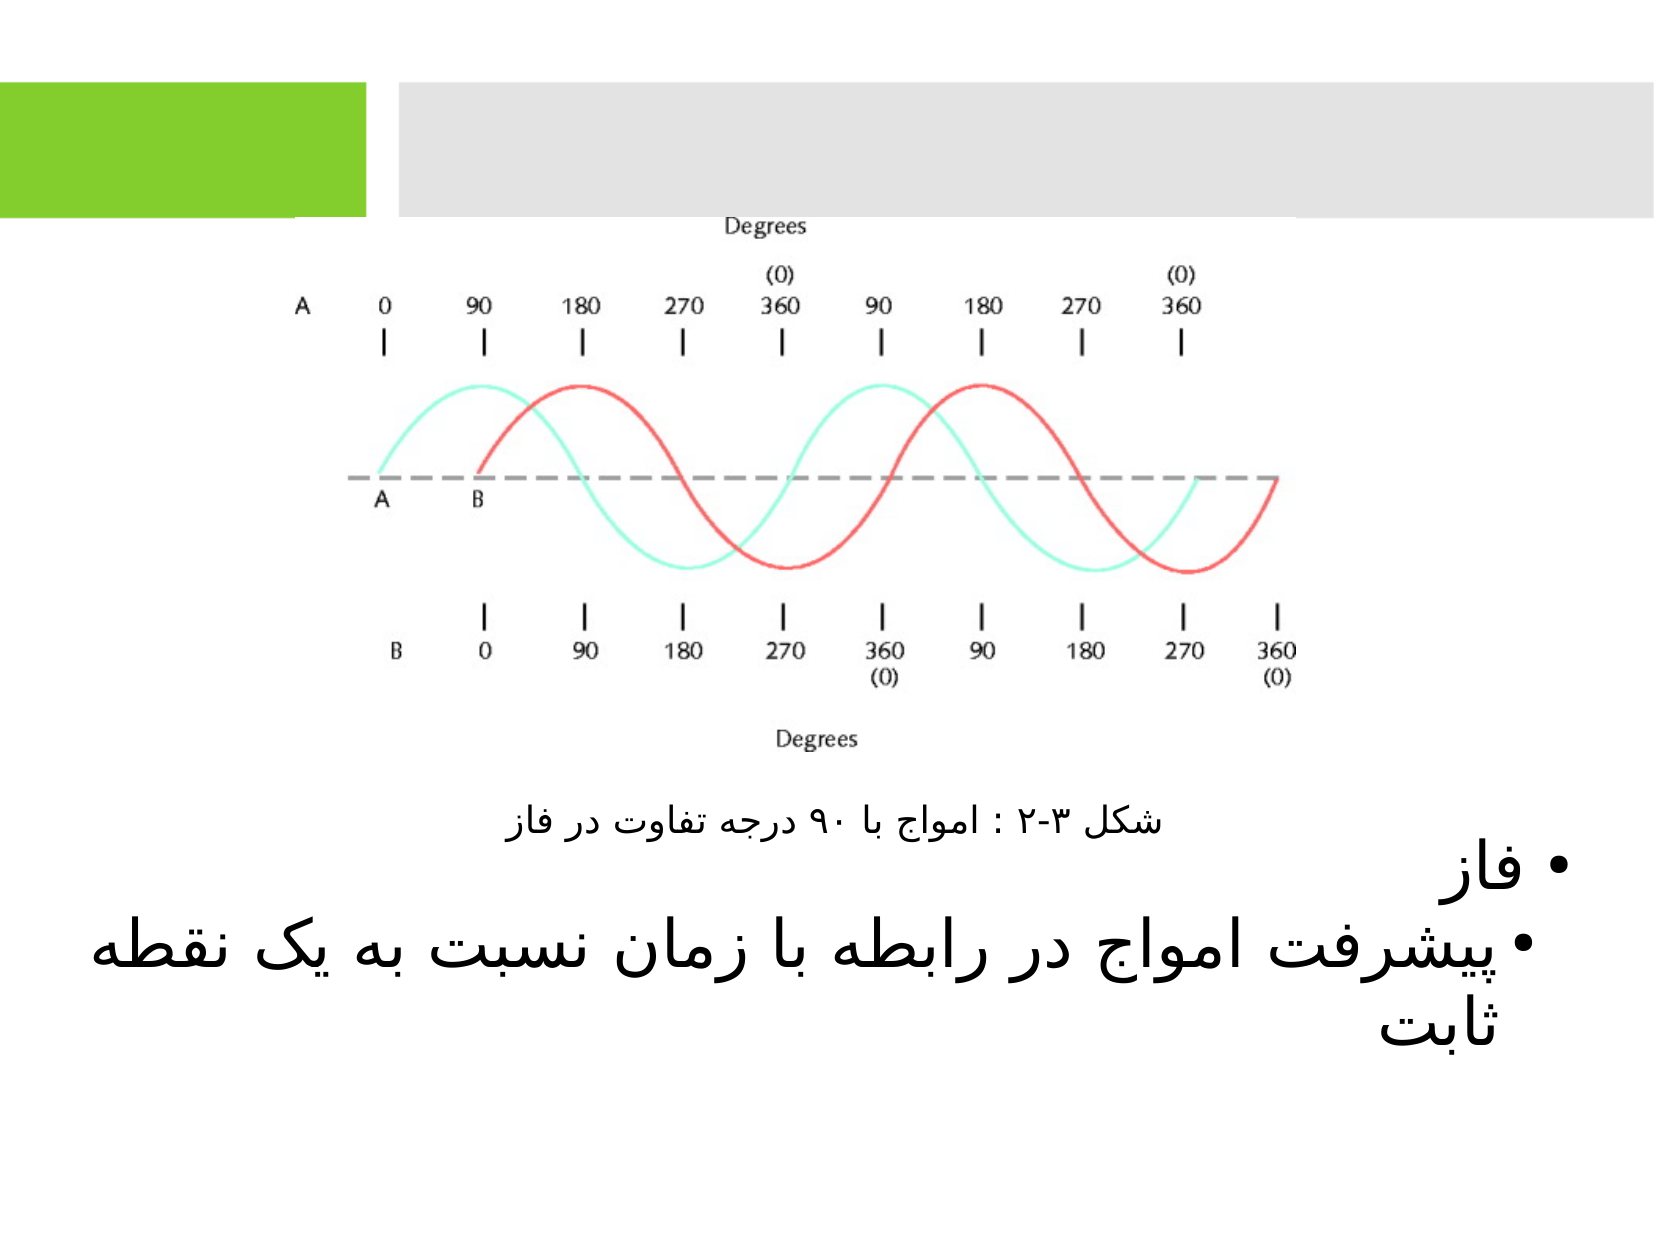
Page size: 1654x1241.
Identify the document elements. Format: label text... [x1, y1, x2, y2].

subtitle فاز پیشرفت امواج در رابطه با زمان نسبت به یک نقطه ثابت [82, 780, 1571, 1109]
text_box شکل ۳-۲ : امواج با ۹۰ درجه تفاوت در فاز [297, 788, 1409, 849]
picture [0, 0, 1654, 1241]
